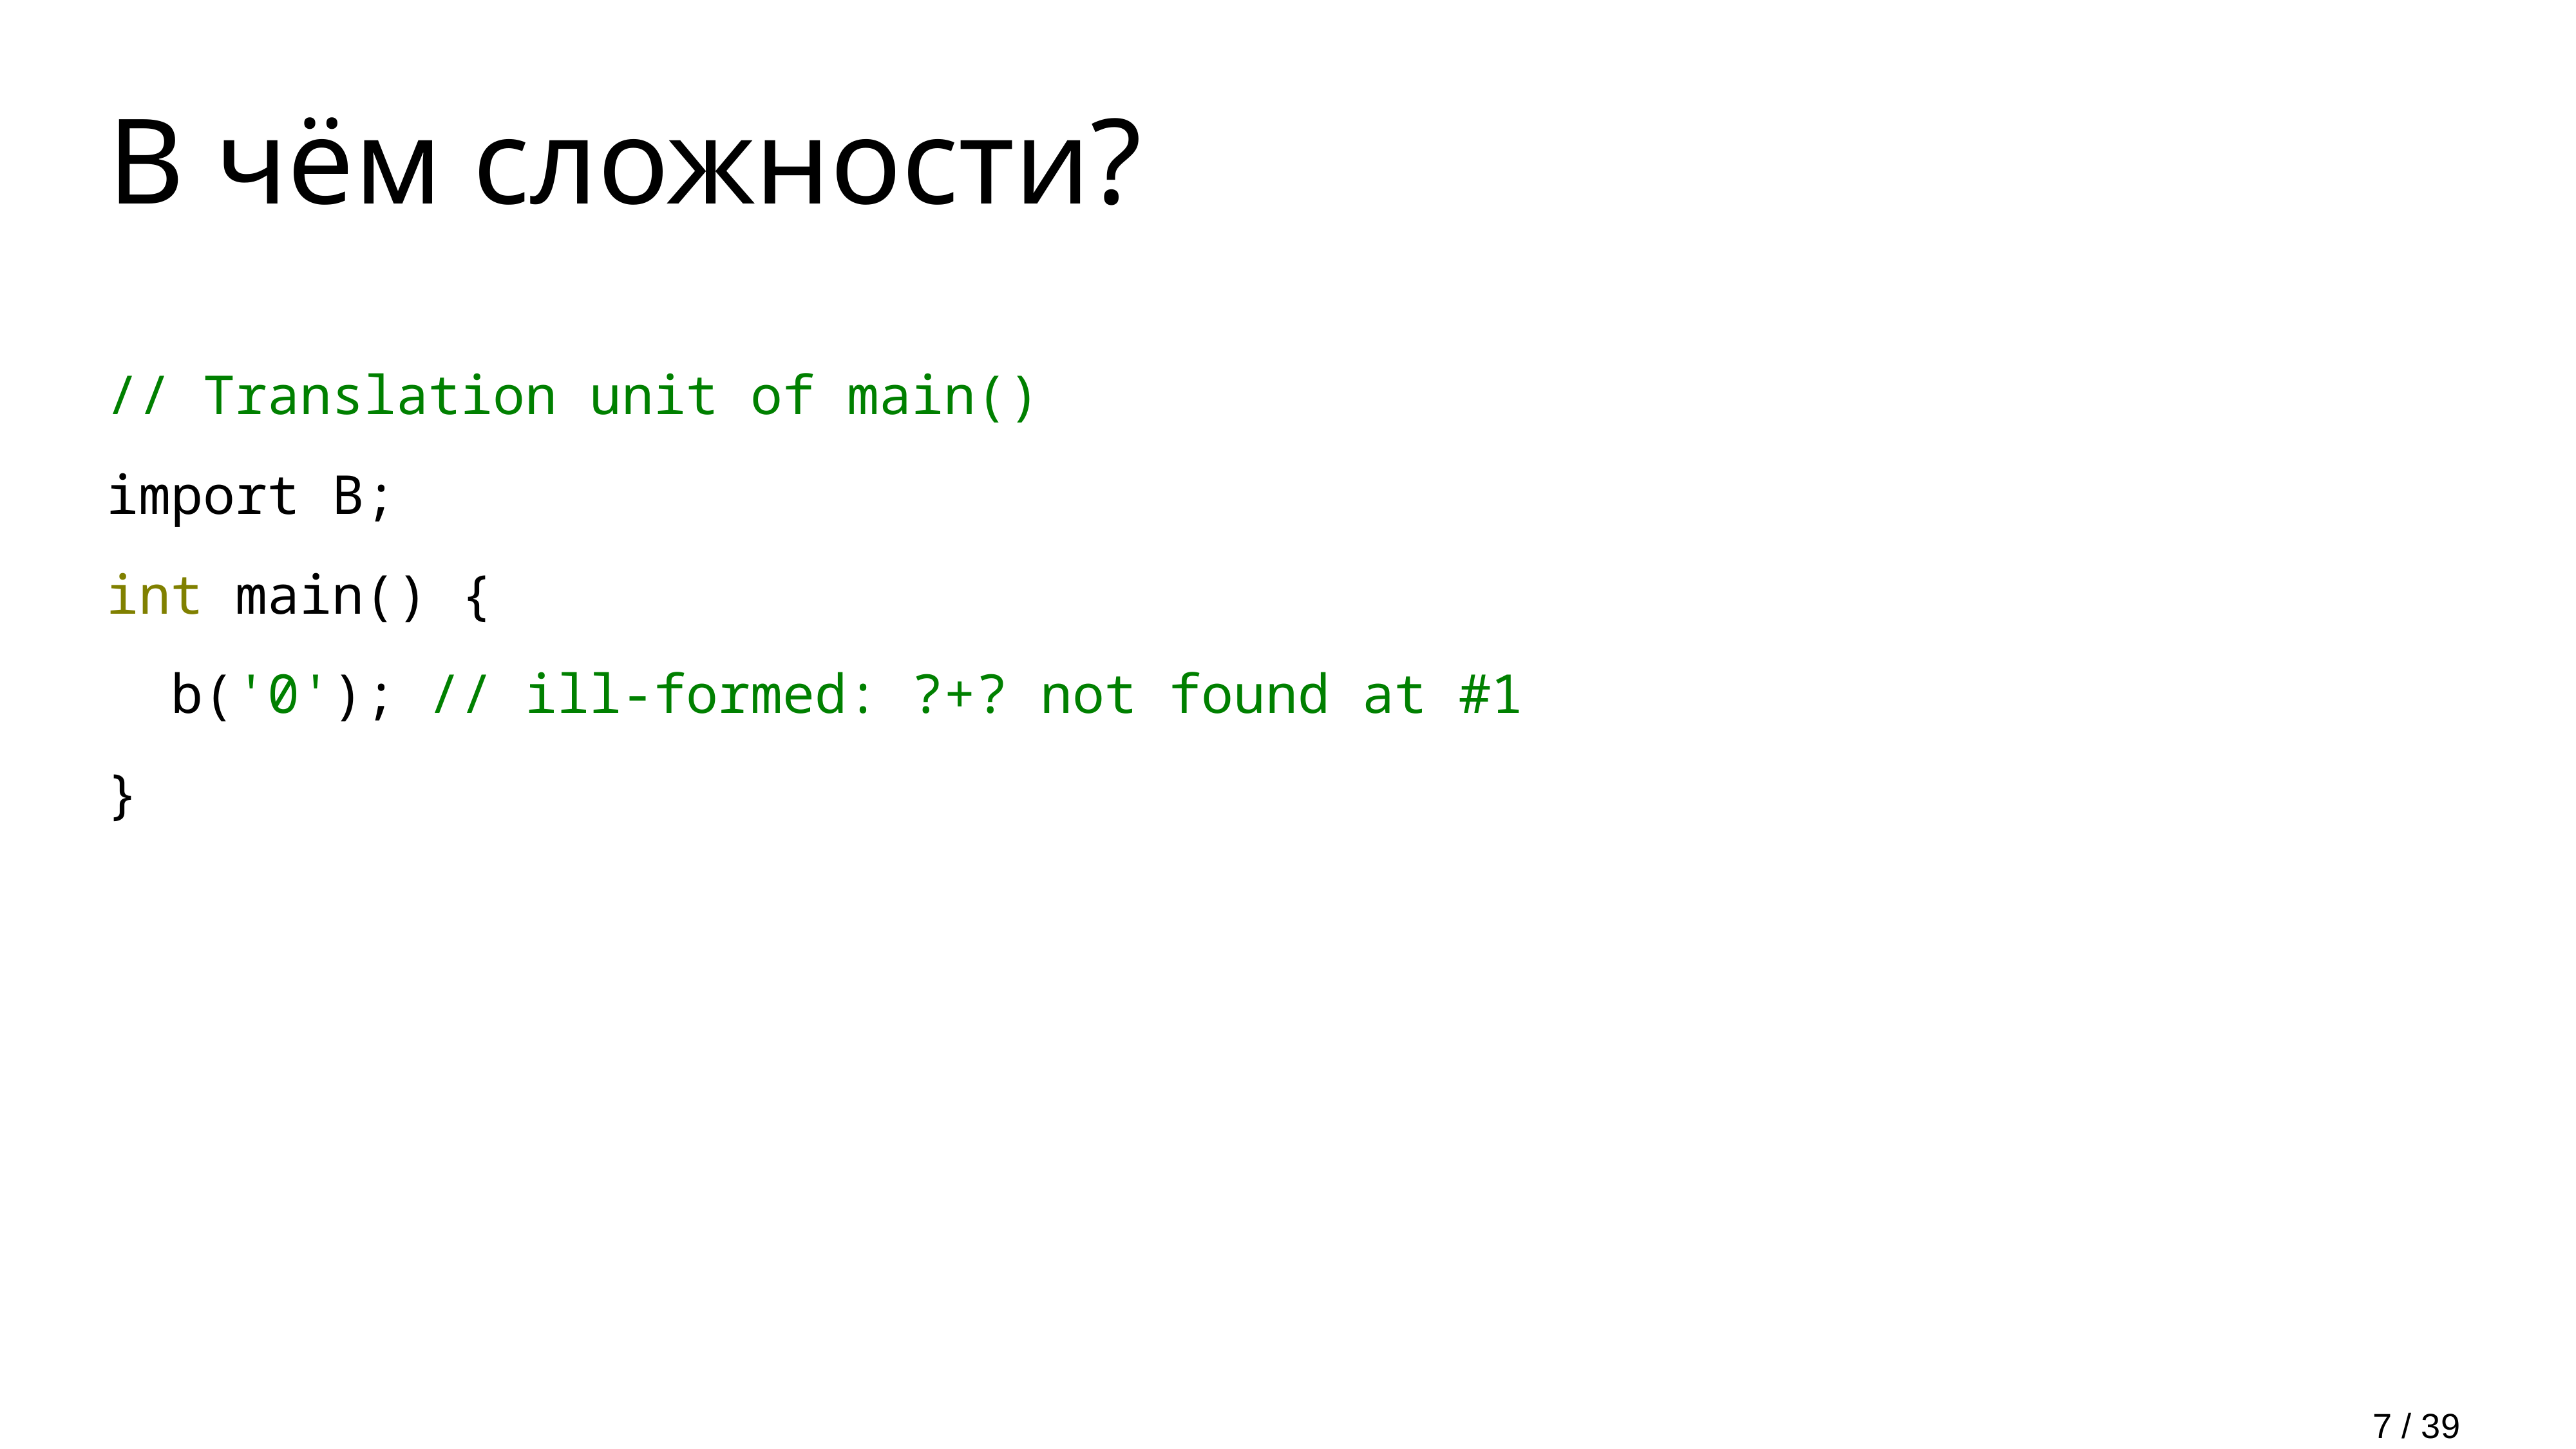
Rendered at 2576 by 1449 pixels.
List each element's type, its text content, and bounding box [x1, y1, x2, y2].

list // Translation unit of main() import B; int main() { b('0'); // ill-formed: ?+? not found at #1 } [0, 295, 2576, 1449]
title В чём сложности? [108, 80, 2468, 242]
text_box <number> / 39 [2363, 1402, 2576, 1449]
